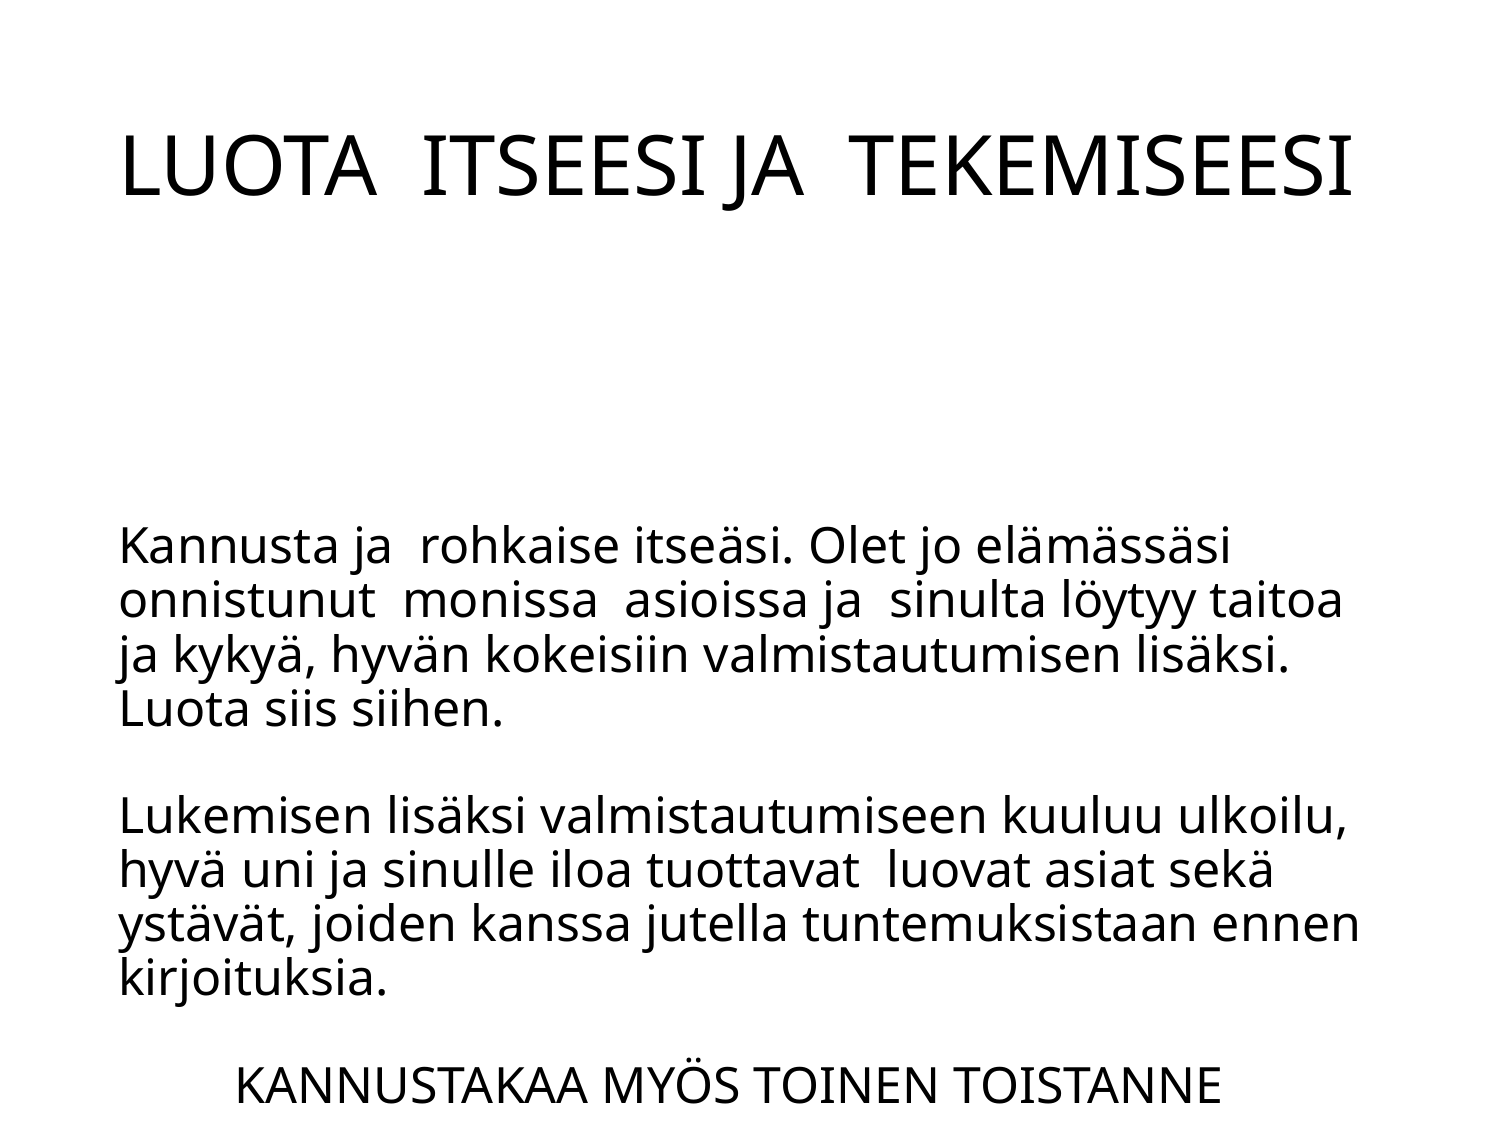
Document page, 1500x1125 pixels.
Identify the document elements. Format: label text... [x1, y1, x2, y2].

title LUOTA ITSEESI JA TEKEMISEESI [103, 59, 1397, 278]
title Kannusta ja rohkaise itseäsi. Olet jo elämässäsi onnistunut monissa asioissa ja sinulta löytyy taitoa ja kykyä, hyvän kokeisiin valmistautumisen lisäksi. Luota siis siihen. Lukemisen lisäksi valmistautumiseen kuuluu ulkoilu, hyvä uni ja sinulle iloa tuottavat luovat asiat sekä ystävät, joiden kanssa jutella tuntemuksistaan ennen kirjoituksia. KANNUSTAKAA MYÖS TOINEN TOISTANNE HYVIN ME SELVIÄMME! [103, 405, 1397, 1014]
